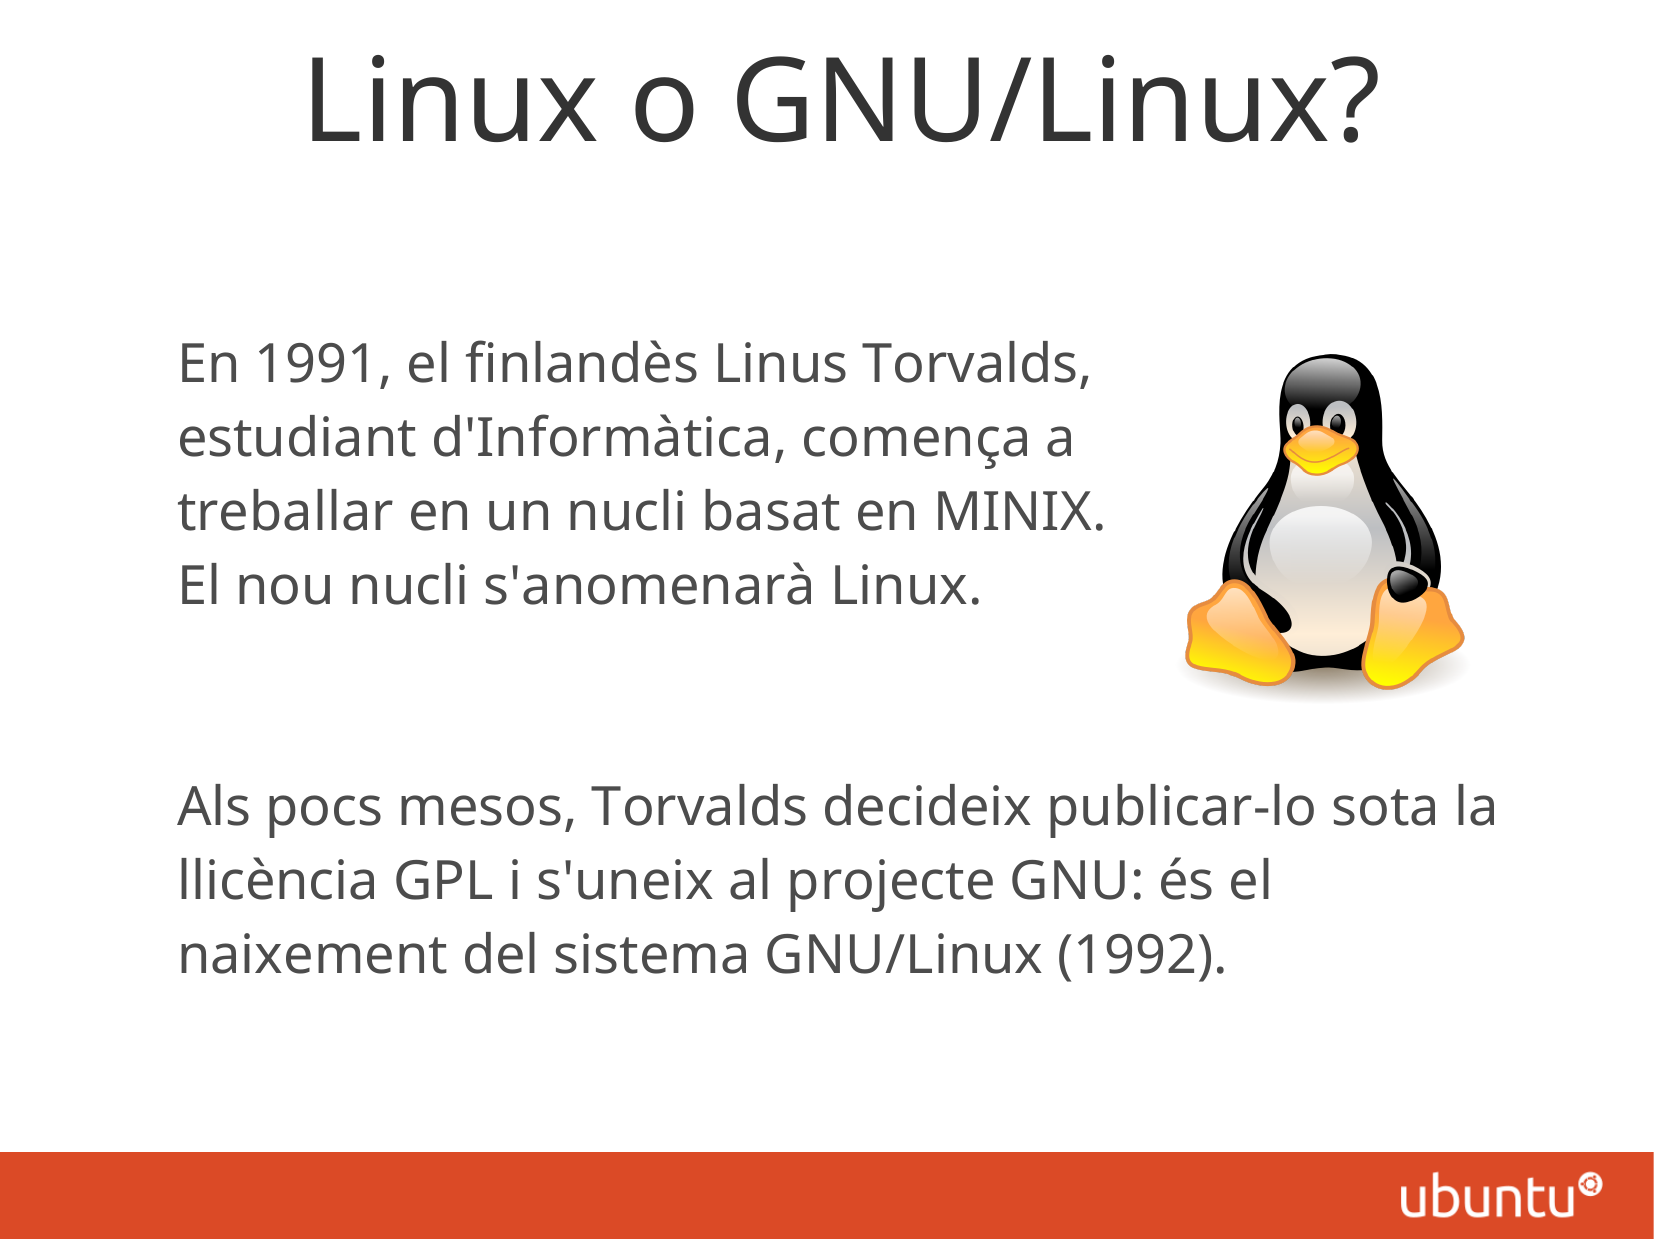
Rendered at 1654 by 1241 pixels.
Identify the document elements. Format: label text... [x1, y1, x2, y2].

text_box Als pocs mesos, Torvalds decideix publicar-lo sota la llicència GPL i s'uneix al projecte GNU: és el naixement del sistema GNU/Linux (1992). [177, 767, 1536, 957]
picture [1175, 354, 1471, 704]
title Linux o GNU/Linux? [0, 0, 1536, 216]
text_box En 1991, el finlandès Linus Torvalds, estudiant d'Informàtica, comença a treballar en un nucli basat en MINIX. El nou nucli s'anomenarà Linux. [177, 324, 1123, 767]
picture [0, 1152, 1654, 1239]
